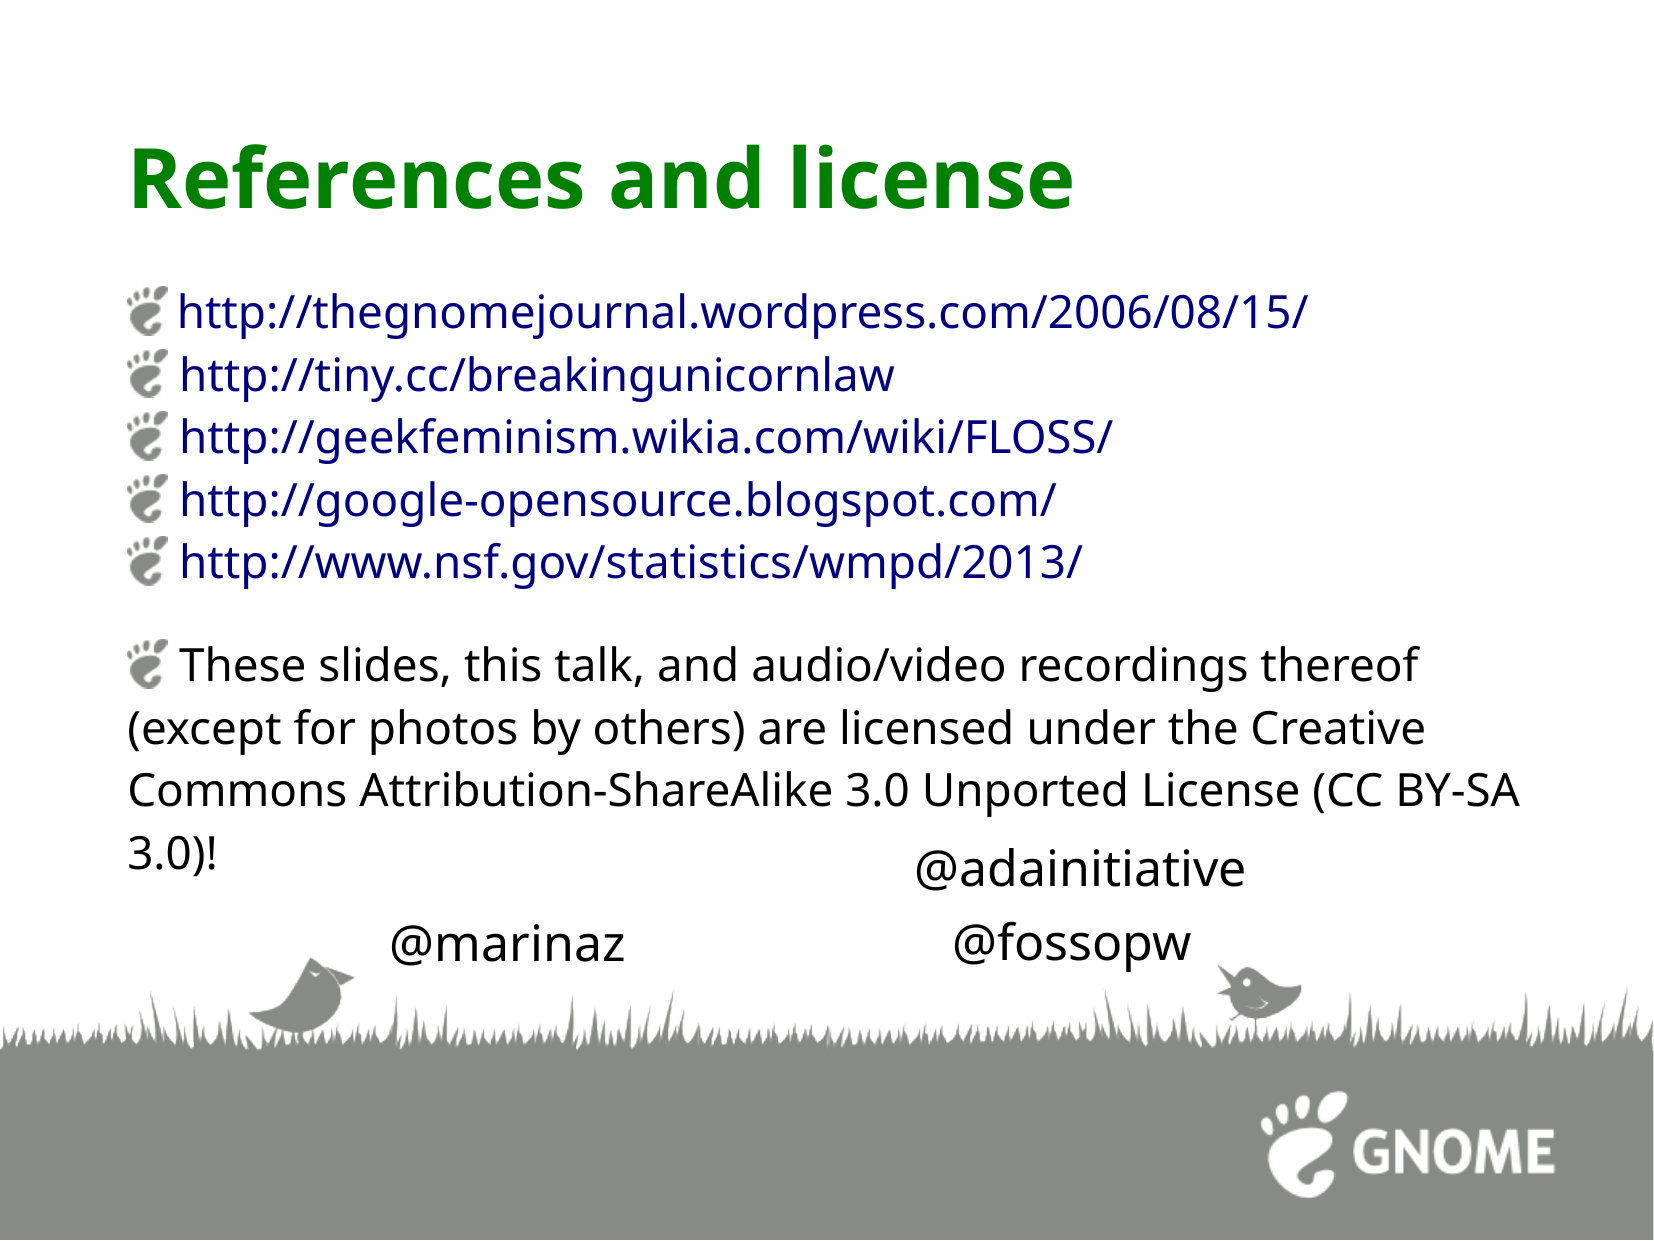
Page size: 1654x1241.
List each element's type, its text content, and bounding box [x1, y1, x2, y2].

picture [0, 0, 1654, 1241]
text_box @fossopw [937, 900, 1213, 983]
text_box @adainitiative [900, 825, 1276, 908]
text_box These slides, this talk, and audio/video recordings thereof (except for photos by others) are licensed under the Creative Commons Attribution-ShareAlike 3.0 Unported License (CC BY-SA 3.0)! [112, 625, 1538, 825]
text_box References and license [112, 112, 1576, 239]
text_box http://thegnomejournal.wordpress.com/2006/08/15/ http://tiny.cc/breakingunicornlaw http://geekfeminism.wikia.com/wiki/FLOSS/ http://google-opensource.blogspot.com/ http://www.nsf.gov/statistics/wmpd/2013/ [112, 239, 1538, 625]
text_box @marinaz [375, 900, 713, 1050]
